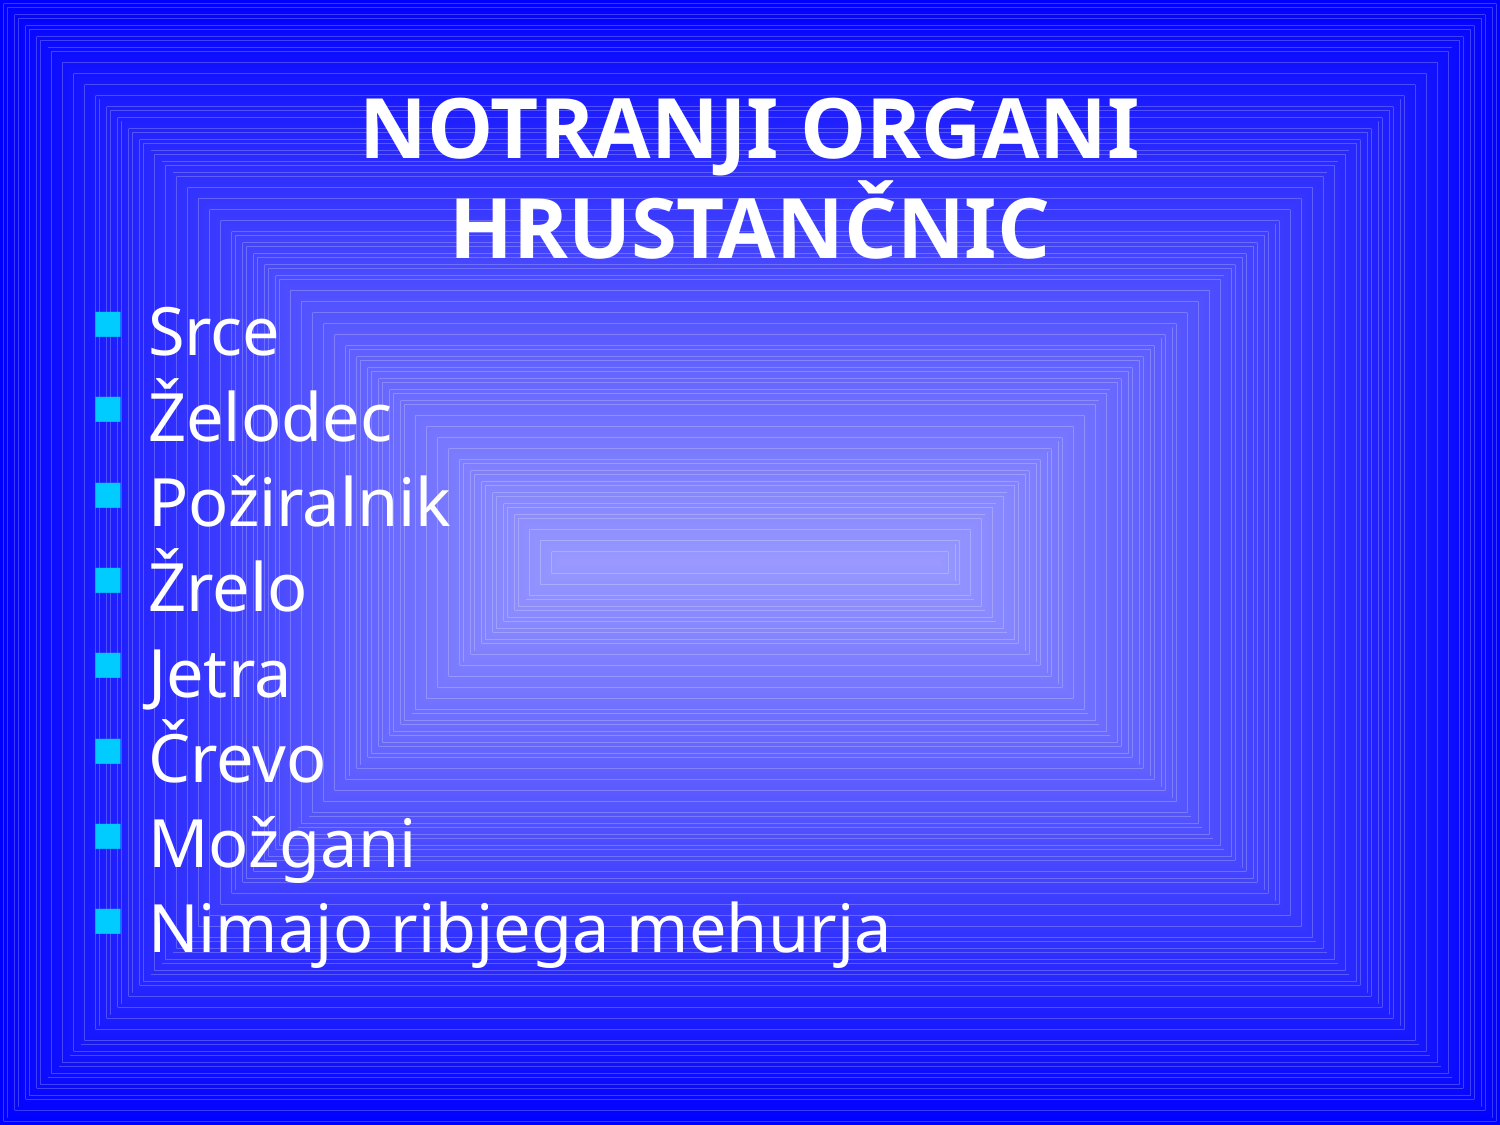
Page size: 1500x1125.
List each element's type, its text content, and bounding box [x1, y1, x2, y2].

list Srce Želodec Požiralnik Žrelo Jetra Črevo Možgani Nimajo ribjega mehurja [76, 290, 1427, 1034]
title NOTRANJI ORGANI HRUSTANČNIC [75, 62, 1425, 288]
